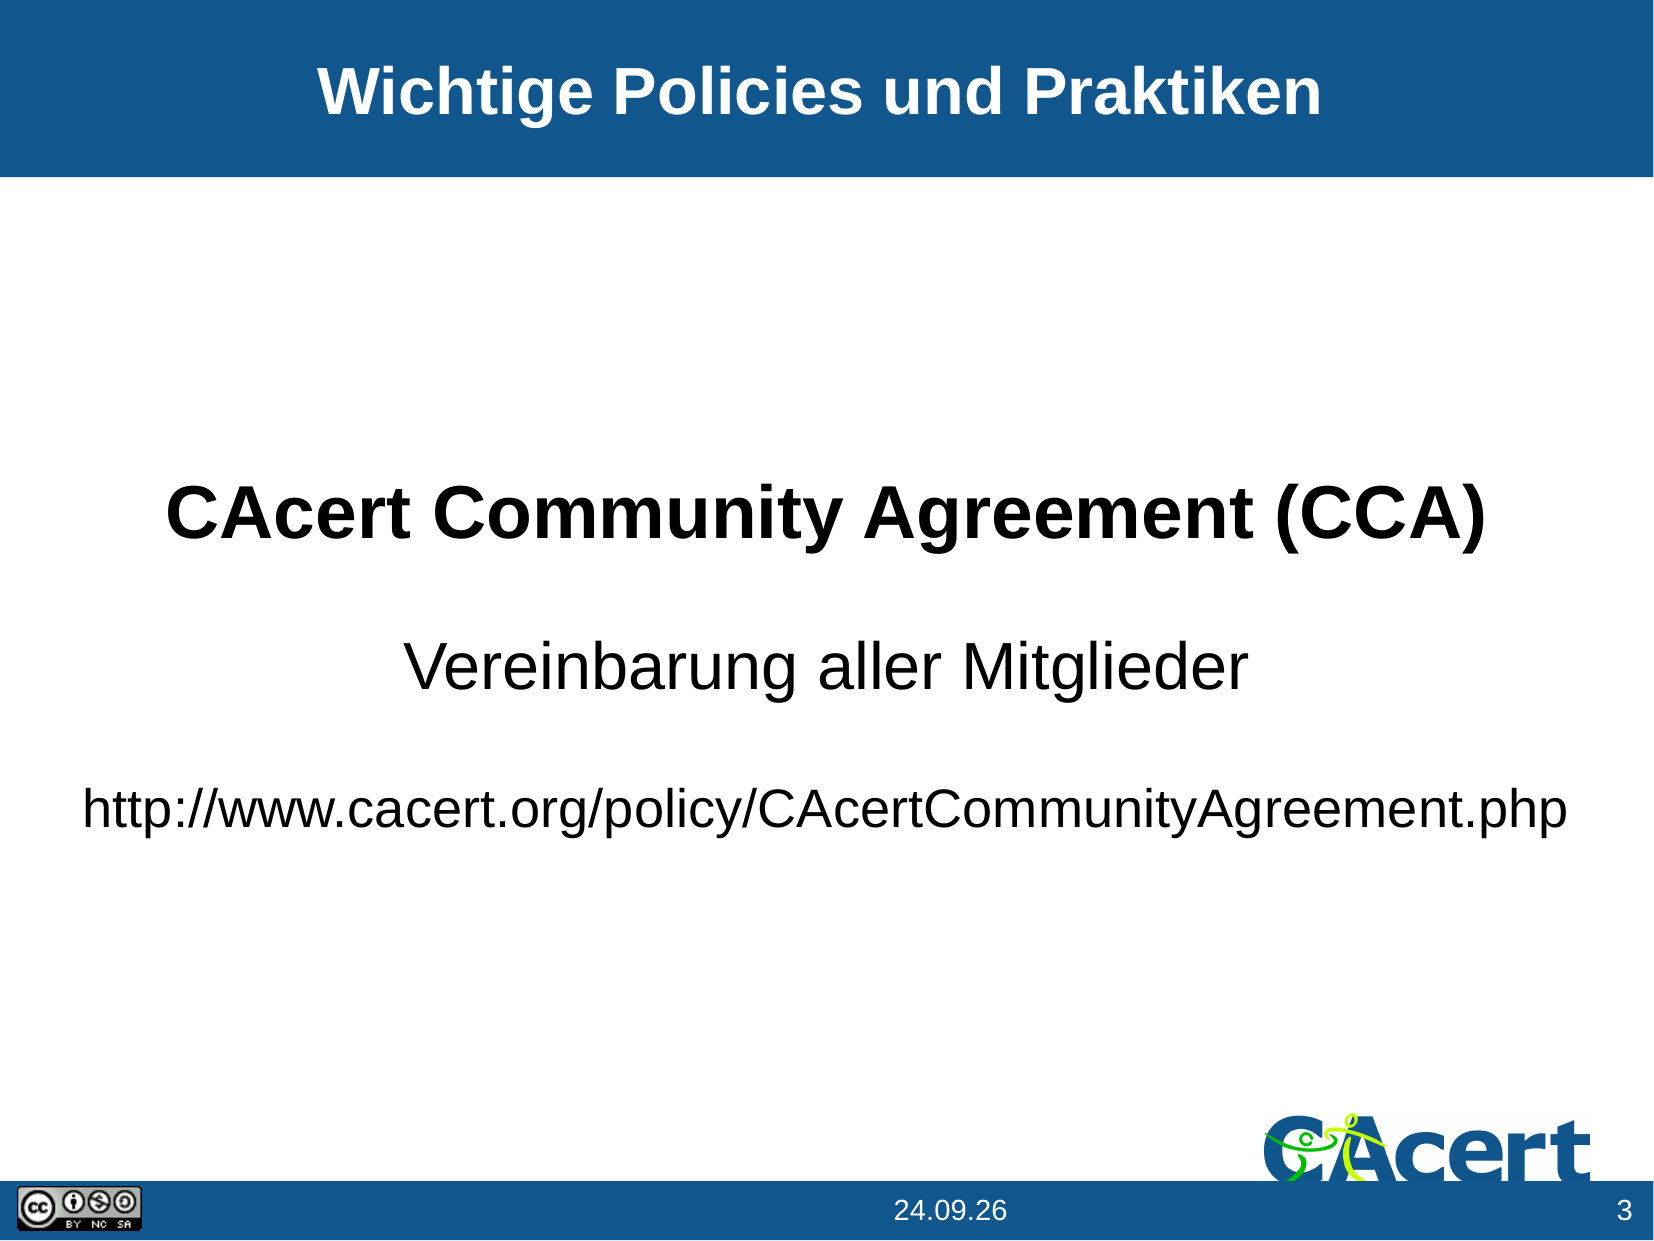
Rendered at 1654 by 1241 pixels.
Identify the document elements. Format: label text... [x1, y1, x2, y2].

picture [1263, 1112, 1591, 1181]
subtitle CAcert Community Agreement (CCA) Vereinbarung aller Mitglieder http://www.cacert.org/policy/CAcertCommunityAgreement.php [82, 225, 1571, 1084]
title Wichtige Policies und Praktiken [76, 17, 1565, 166]
picture [17, 1186, 142, 1231]
